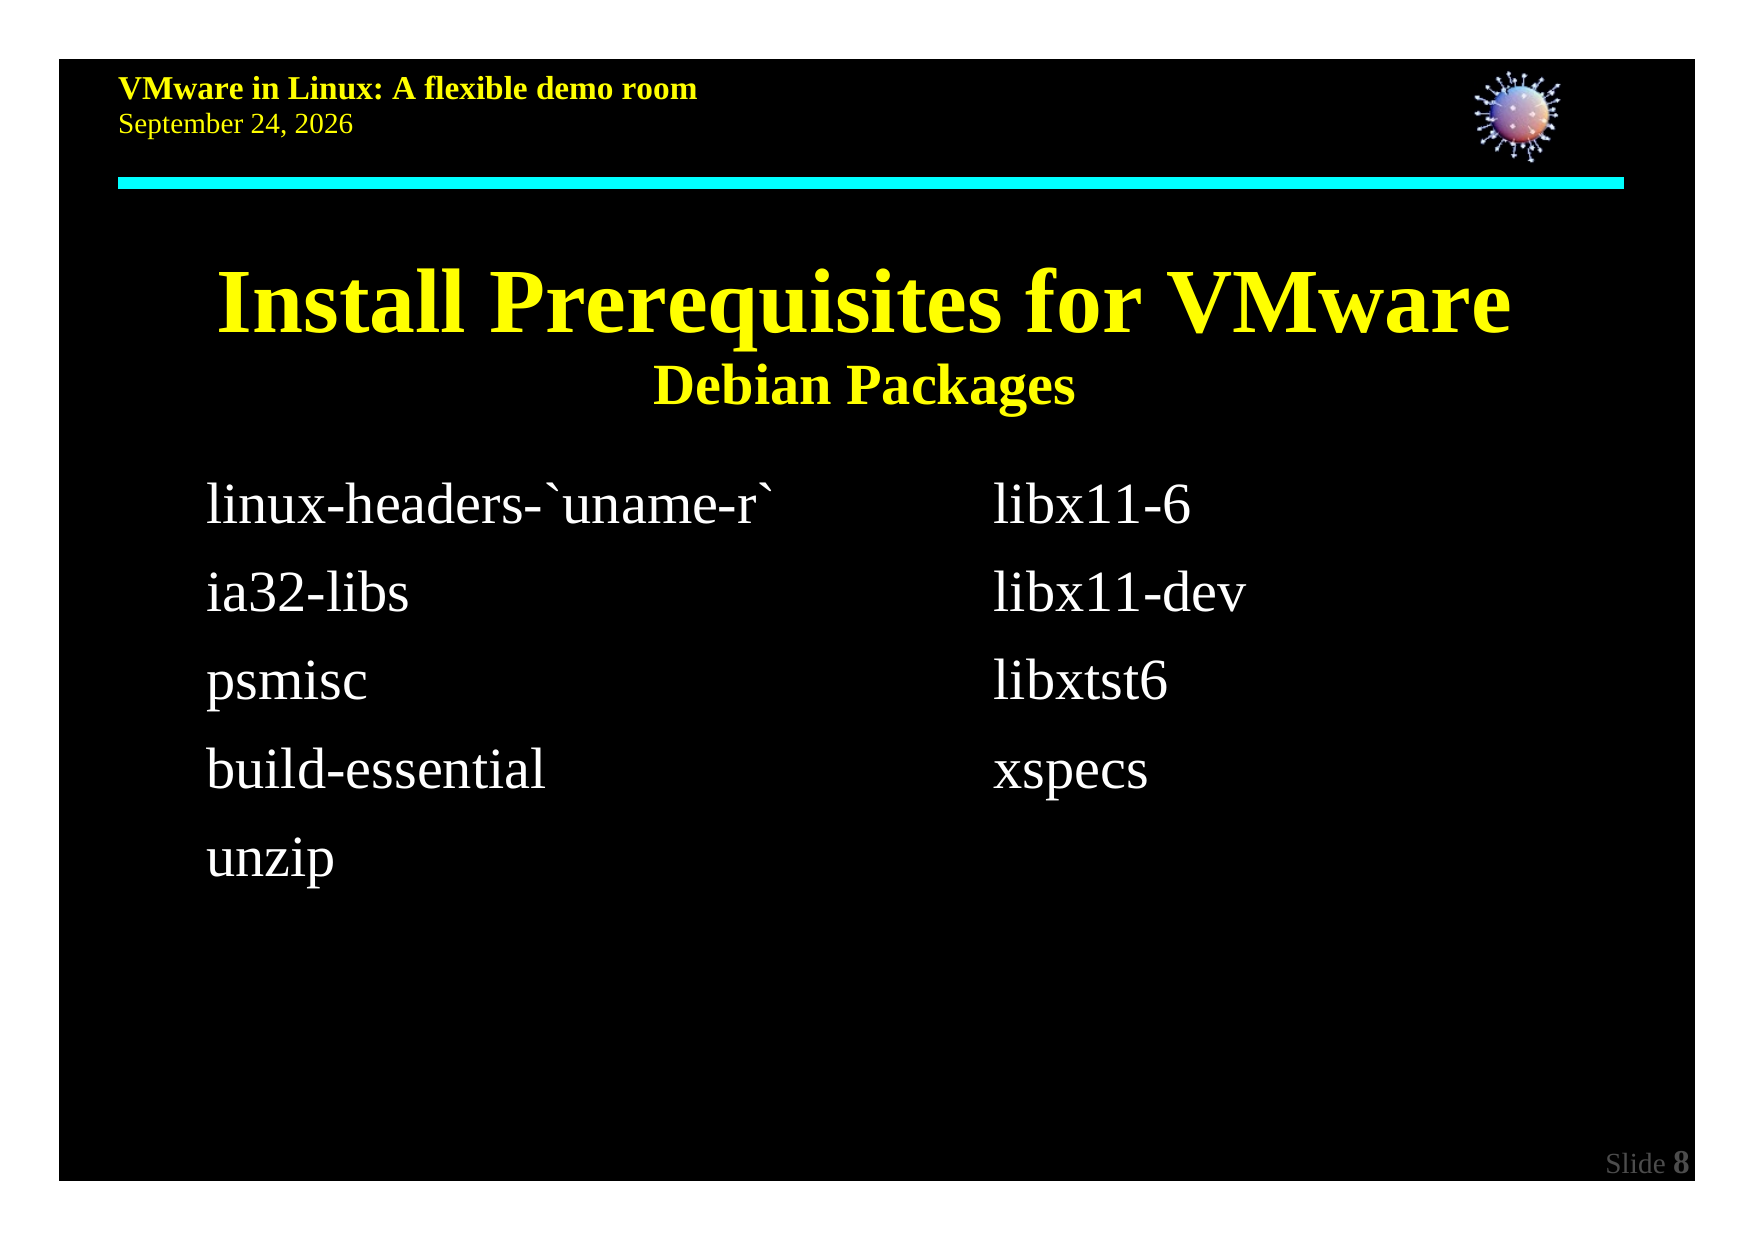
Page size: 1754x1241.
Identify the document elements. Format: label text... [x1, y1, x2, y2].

picture [1464, 63, 1569, 174]
title Install Prerequisites for VMware Debian Packages [112, 221, 1619, 447]
list libx11-6 libx11-dev libxtst6 xspecs [899, 471, 1635, 960]
list linux-headers-`uname-r` ia32-libs psmisc build-essential unzip [111, 471, 847, 997]
